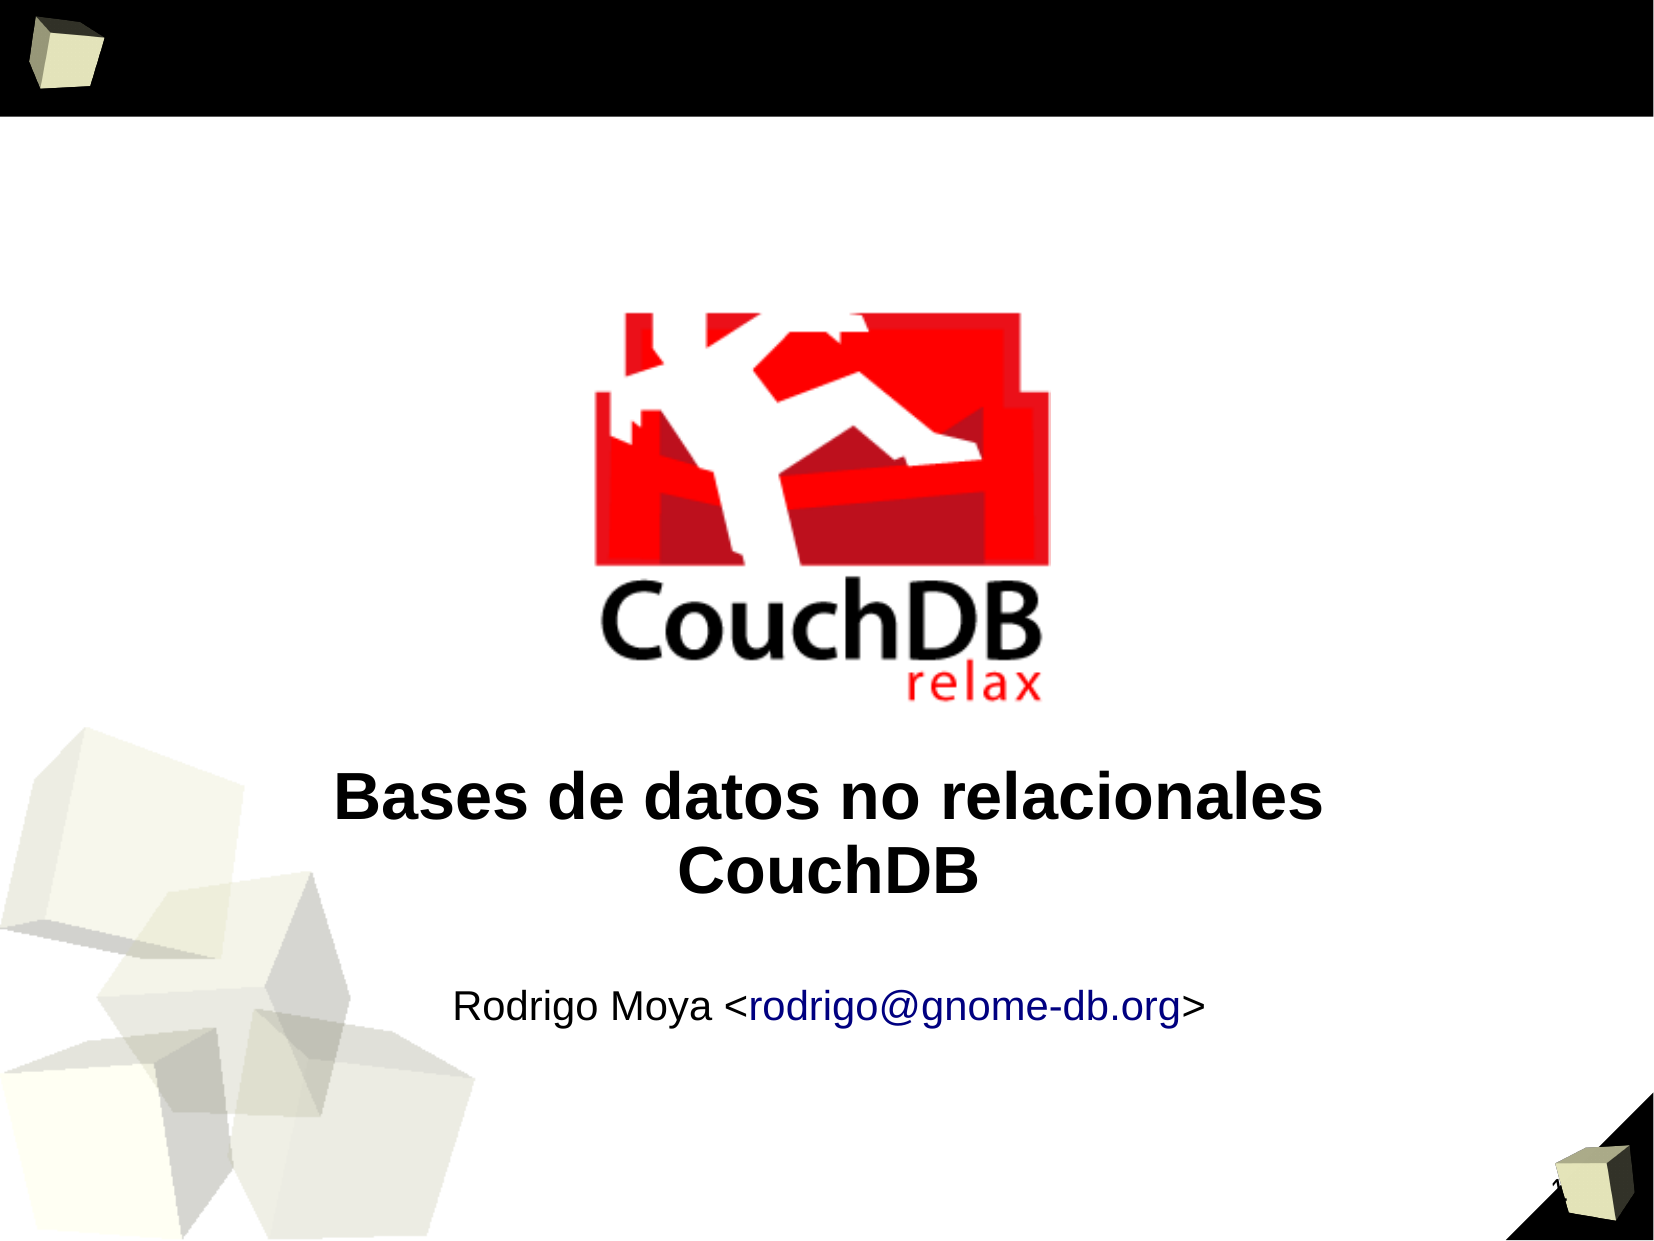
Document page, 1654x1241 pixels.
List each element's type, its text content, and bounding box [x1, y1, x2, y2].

picture [591, 299, 1051, 717]
picture [0, 726, 477, 1241]
subtitle Bases de datos no relacionales CouchDB Rodrigo Moya <rodrigo@gnome-db.org> [46, 634, 1613, 1201]
